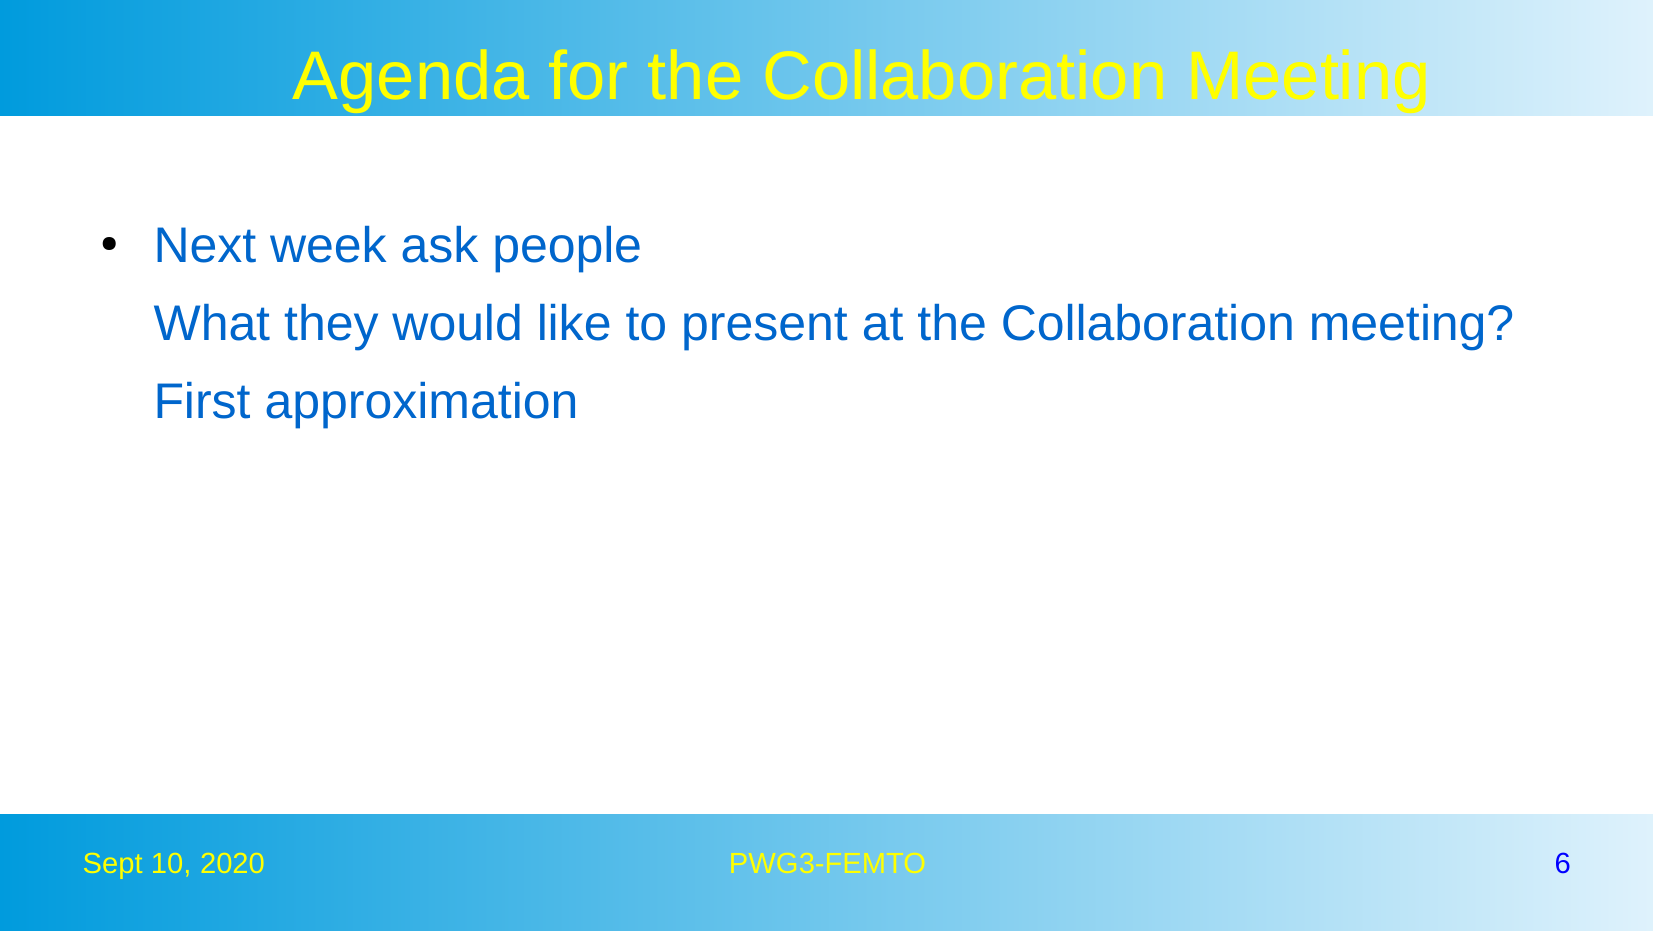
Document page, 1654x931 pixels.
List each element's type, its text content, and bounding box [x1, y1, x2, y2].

title Agenda for the Collaboration Meeting [82, 37, 1571, 116]
list Next week ask people What they would like to present at the Collaboration meeting? First approximation [82, 217, 1571, 758]
